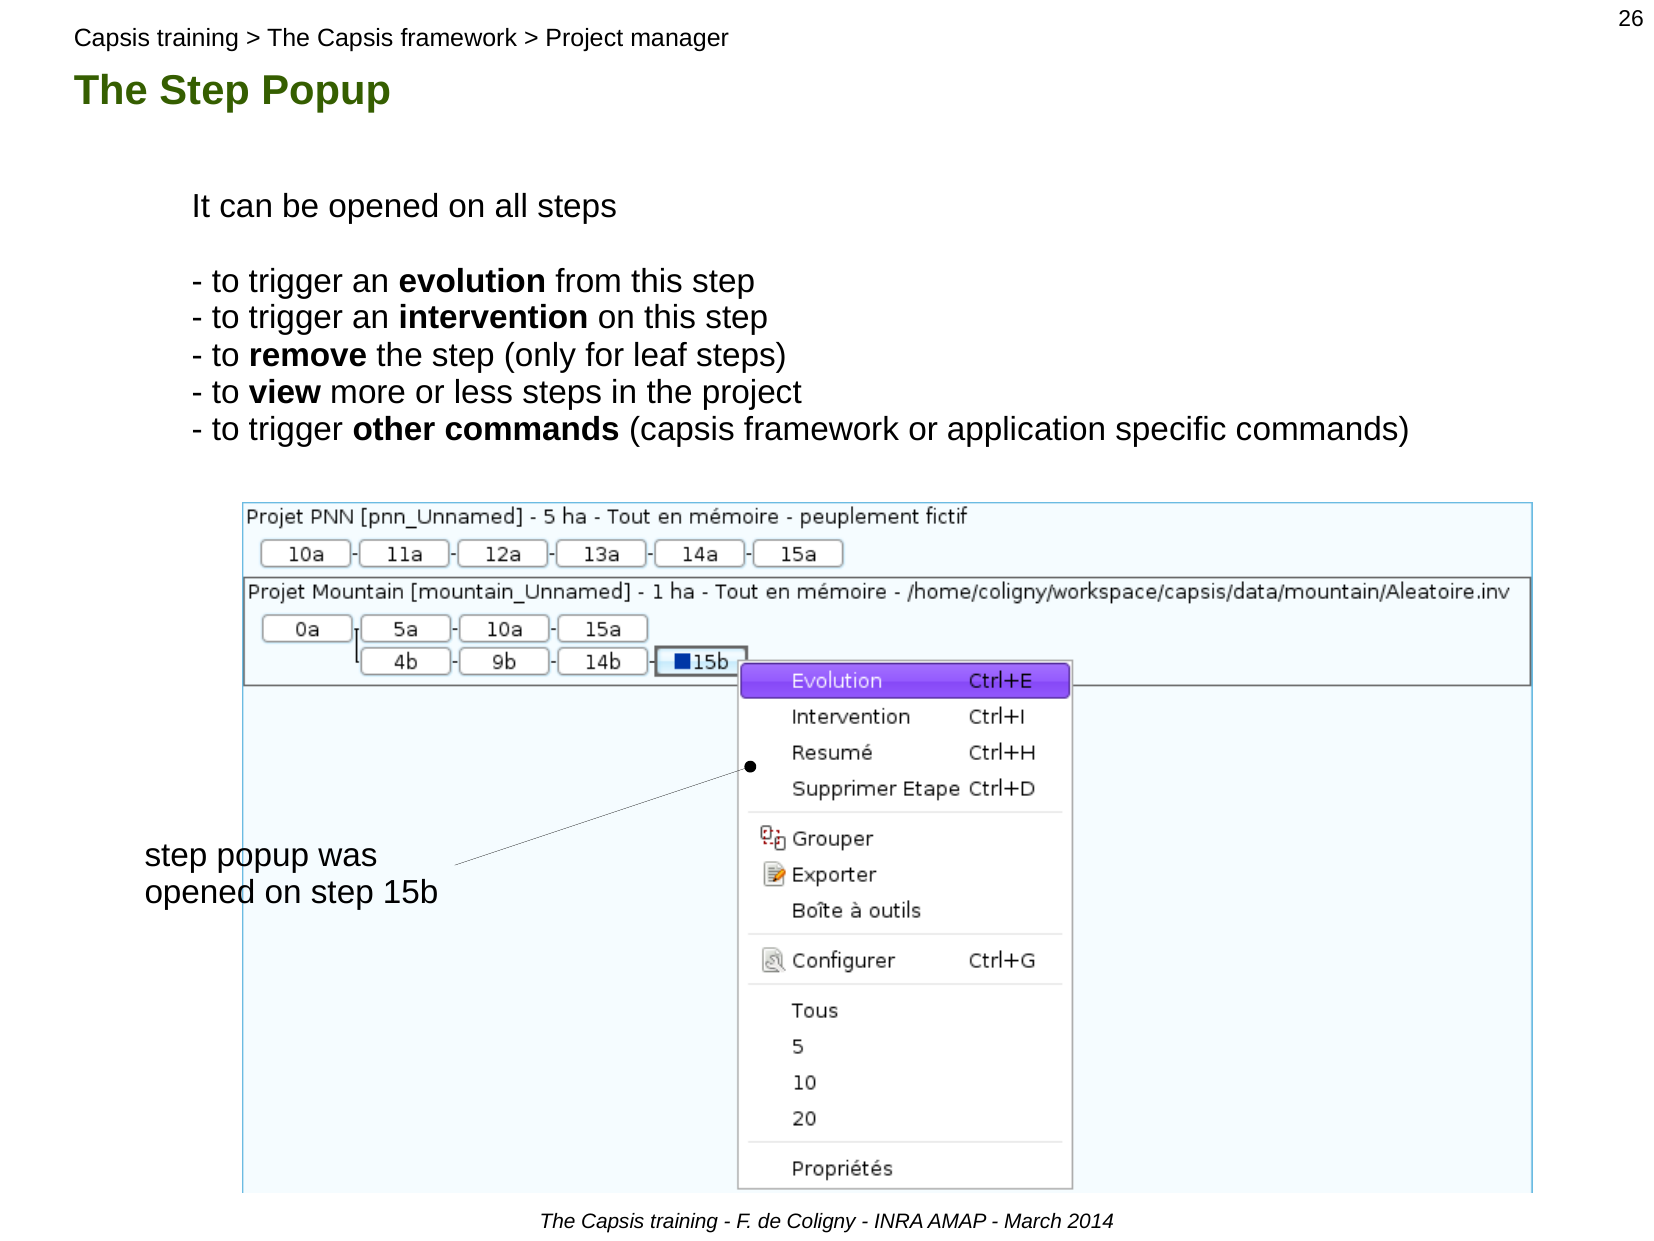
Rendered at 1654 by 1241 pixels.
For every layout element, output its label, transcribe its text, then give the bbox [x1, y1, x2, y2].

text_box step popup was opened on step 15b [129, 829, 497, 920]
text_box Capsis training > The Capsis framework > Project manager [59, 16, 1004, 59]
picture [242, 502, 1533, 1193]
text_box It can be opened on all steps - to trigger an evolution from this step - to trigger an intervention on this step - to remove the step (only for leaf steps) - to view more or less steps in the project - to trigger other commands (capsis framework or application specific commands) [176, 180, 1622, 458]
text_box The Step Popup [59, 59, 1344, 121]
text_box The Capsis training - F. de Coligny - INRA AMAP - March 2014 [0, 1201, 1654, 1241]
